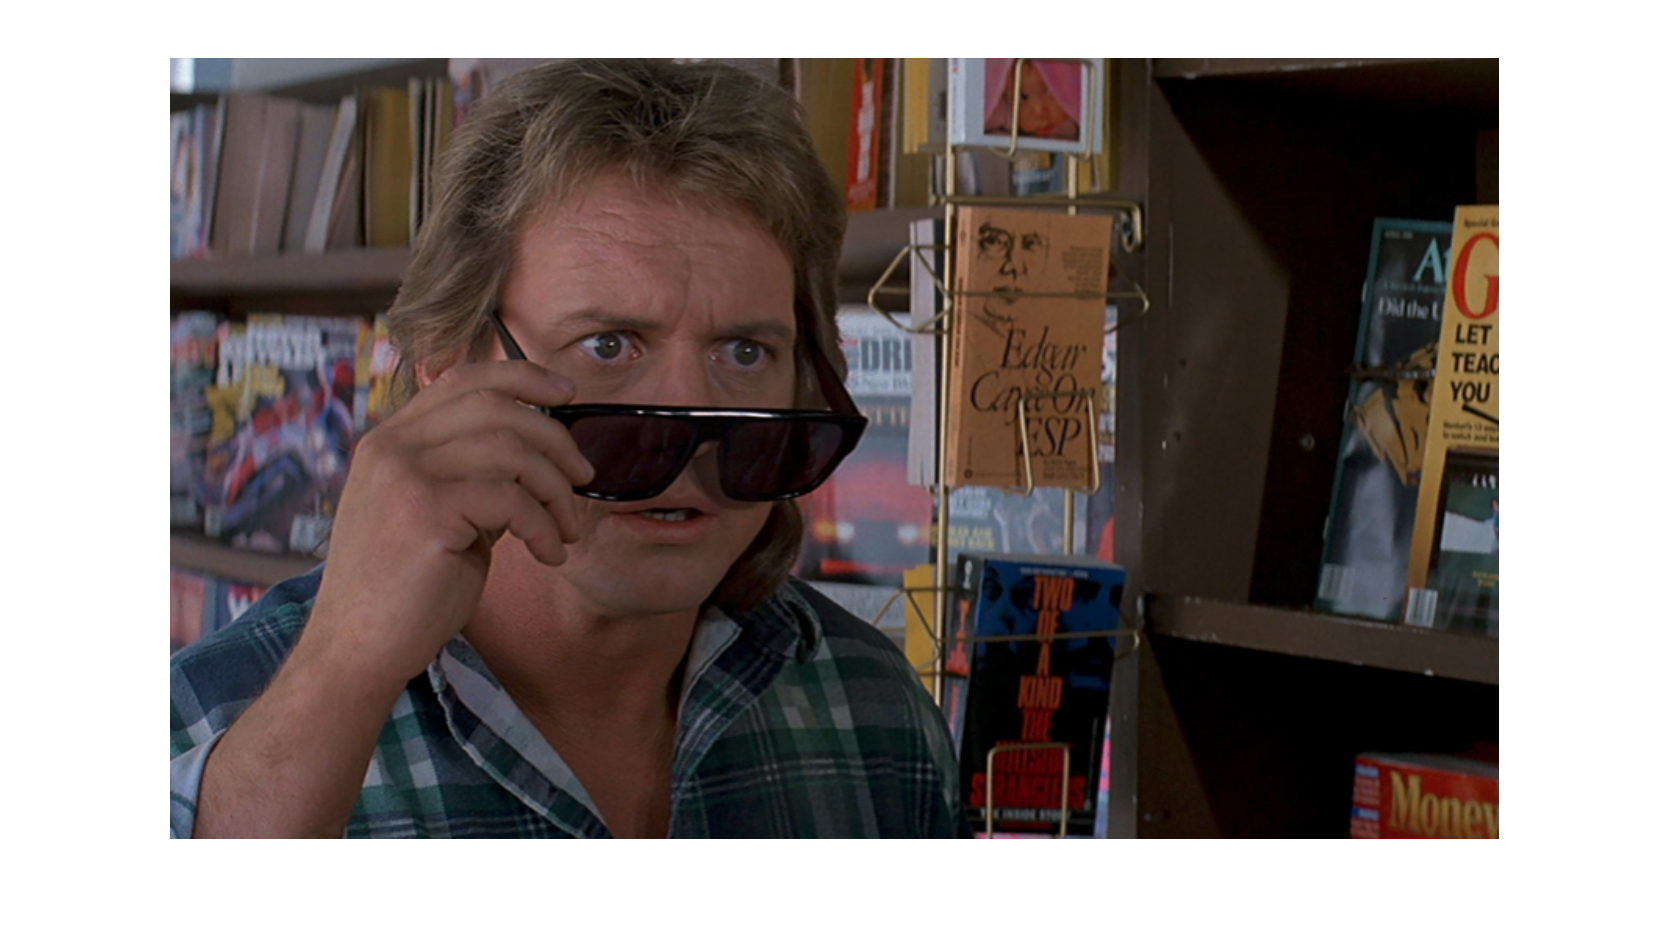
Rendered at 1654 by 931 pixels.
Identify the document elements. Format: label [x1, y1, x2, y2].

picture [170, 58, 1499, 839]
